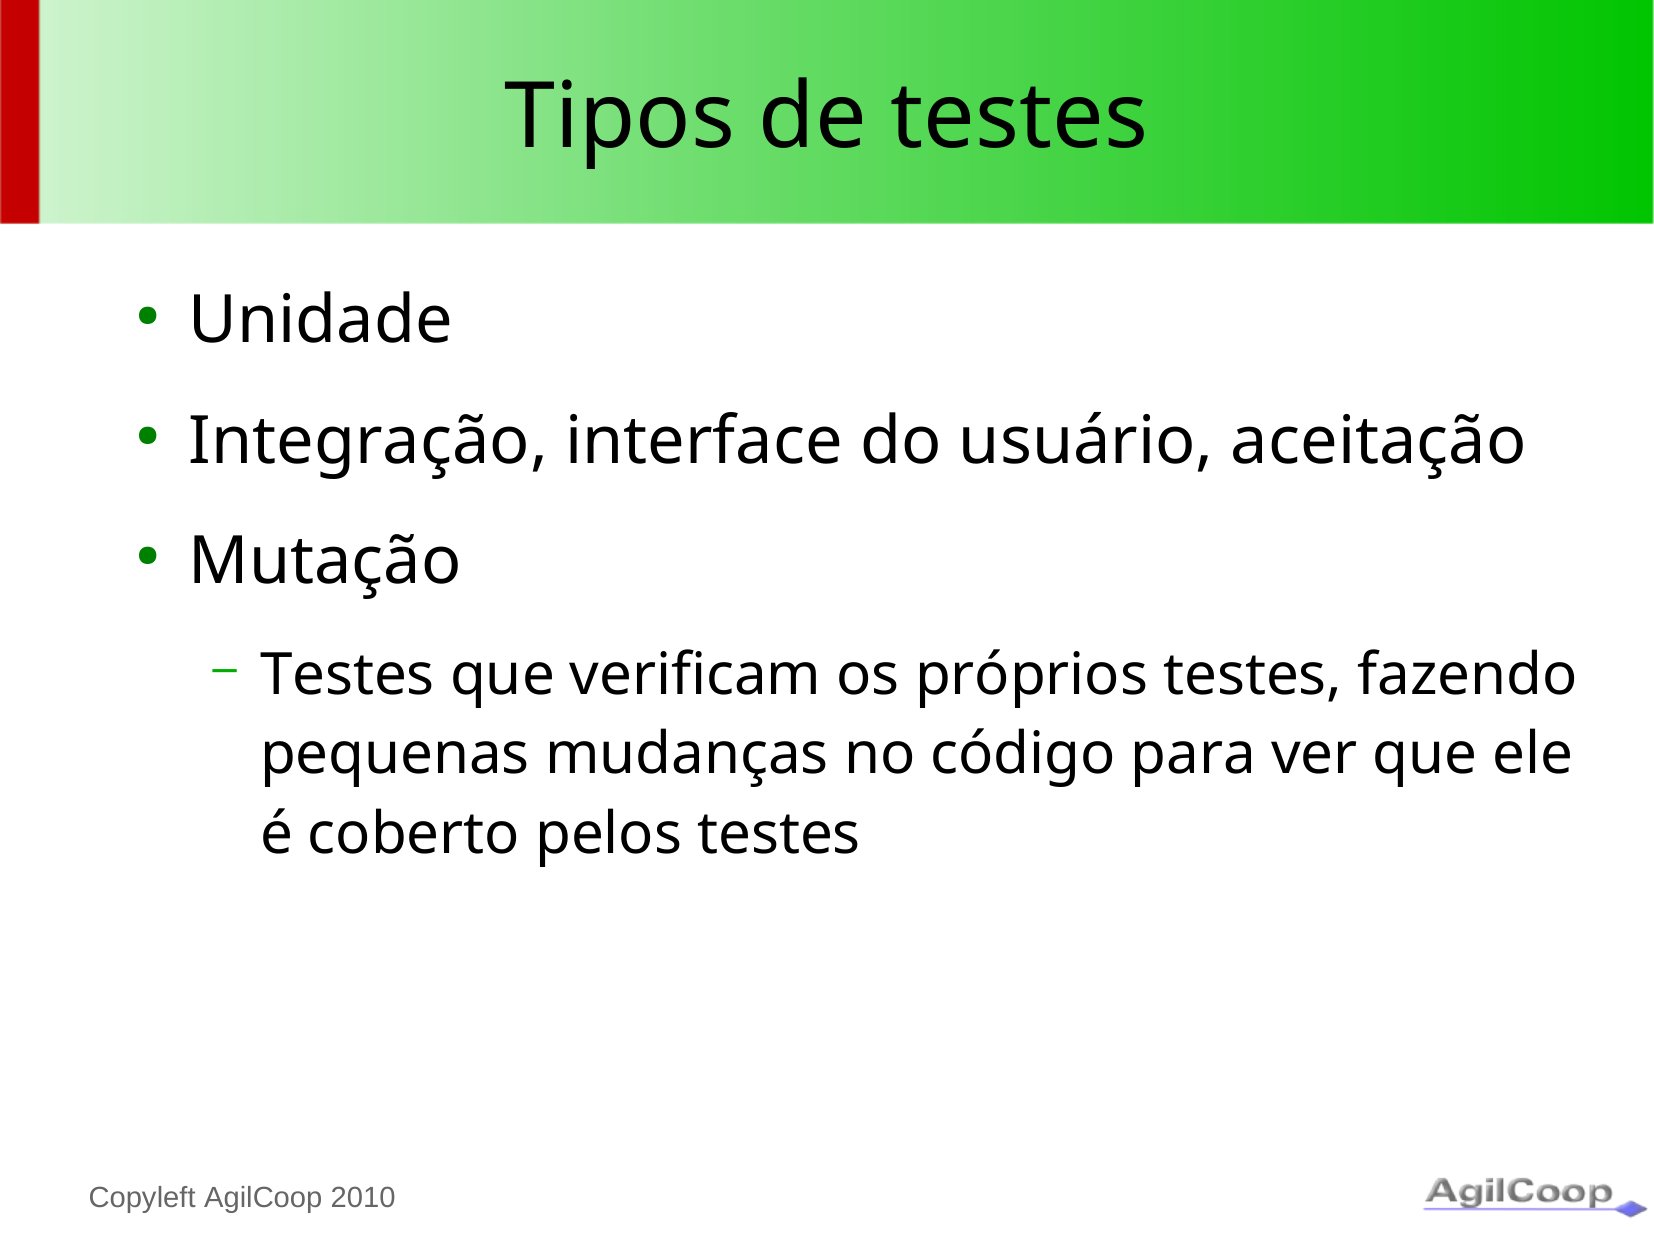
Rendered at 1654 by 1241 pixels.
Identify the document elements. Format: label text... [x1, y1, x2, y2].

title Tipos de testes [82, 8, 1571, 216]
list Unidade Integração, interface do usuário, aceitação Mutação Testes que verificam os próprios testes, fazendo pequenas mudanças no código para ver que ele é coberto pelos testes [118, 271, 1607, 1123]
picture [0, 0, 1654, 1241]
